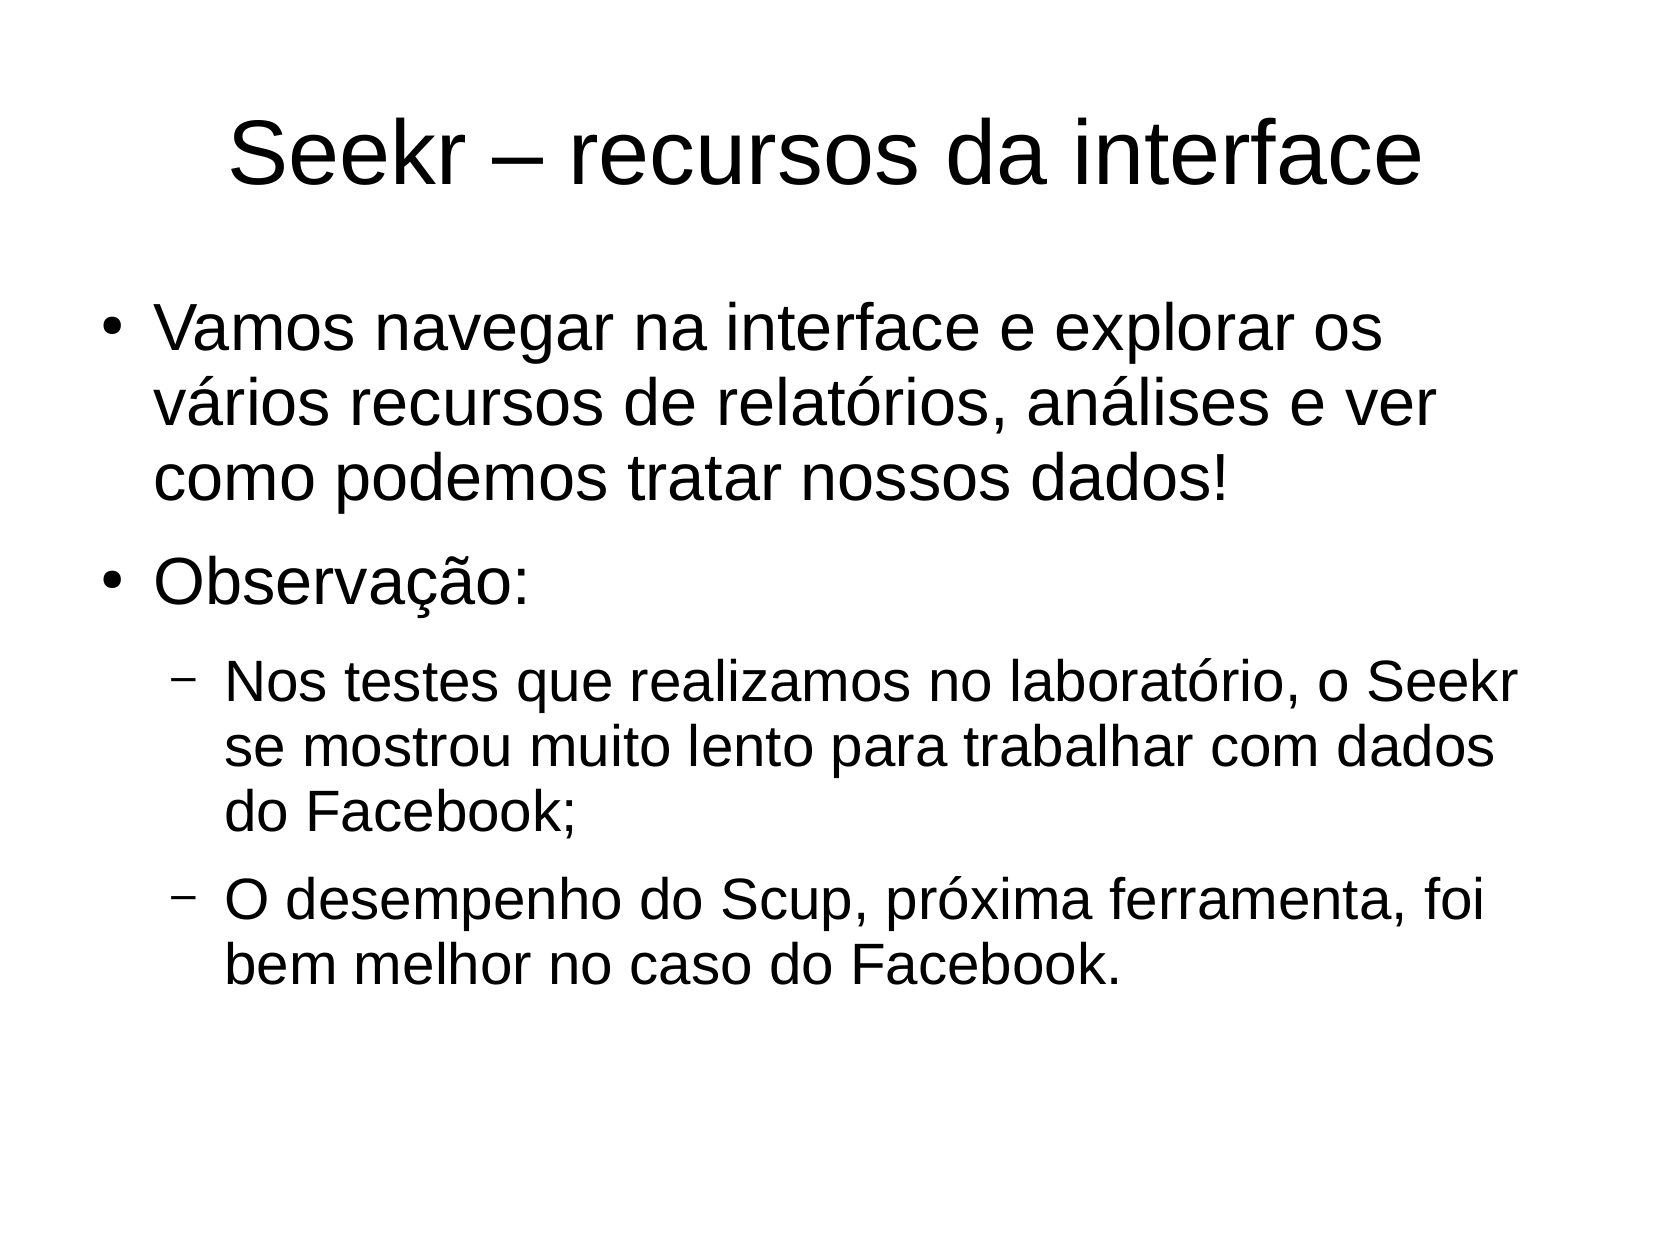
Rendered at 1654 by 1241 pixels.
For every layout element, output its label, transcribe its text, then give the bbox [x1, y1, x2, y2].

list Vamos navegar na interface e explorar os vários recursos de relatórios, análises e ver como podemos tratar nossos dados! Observação: Nos testes que realizamos no laboratório, o Seekr se mostrou muito lento para trabalhar com dados do Facebook; O desempenho do Scup, próxima ferramenta, foi bem melhor no caso do Facebook. [82, 290, 1571, 1010]
title Seekr – recursos da interface [82, 49, 1571, 257]
